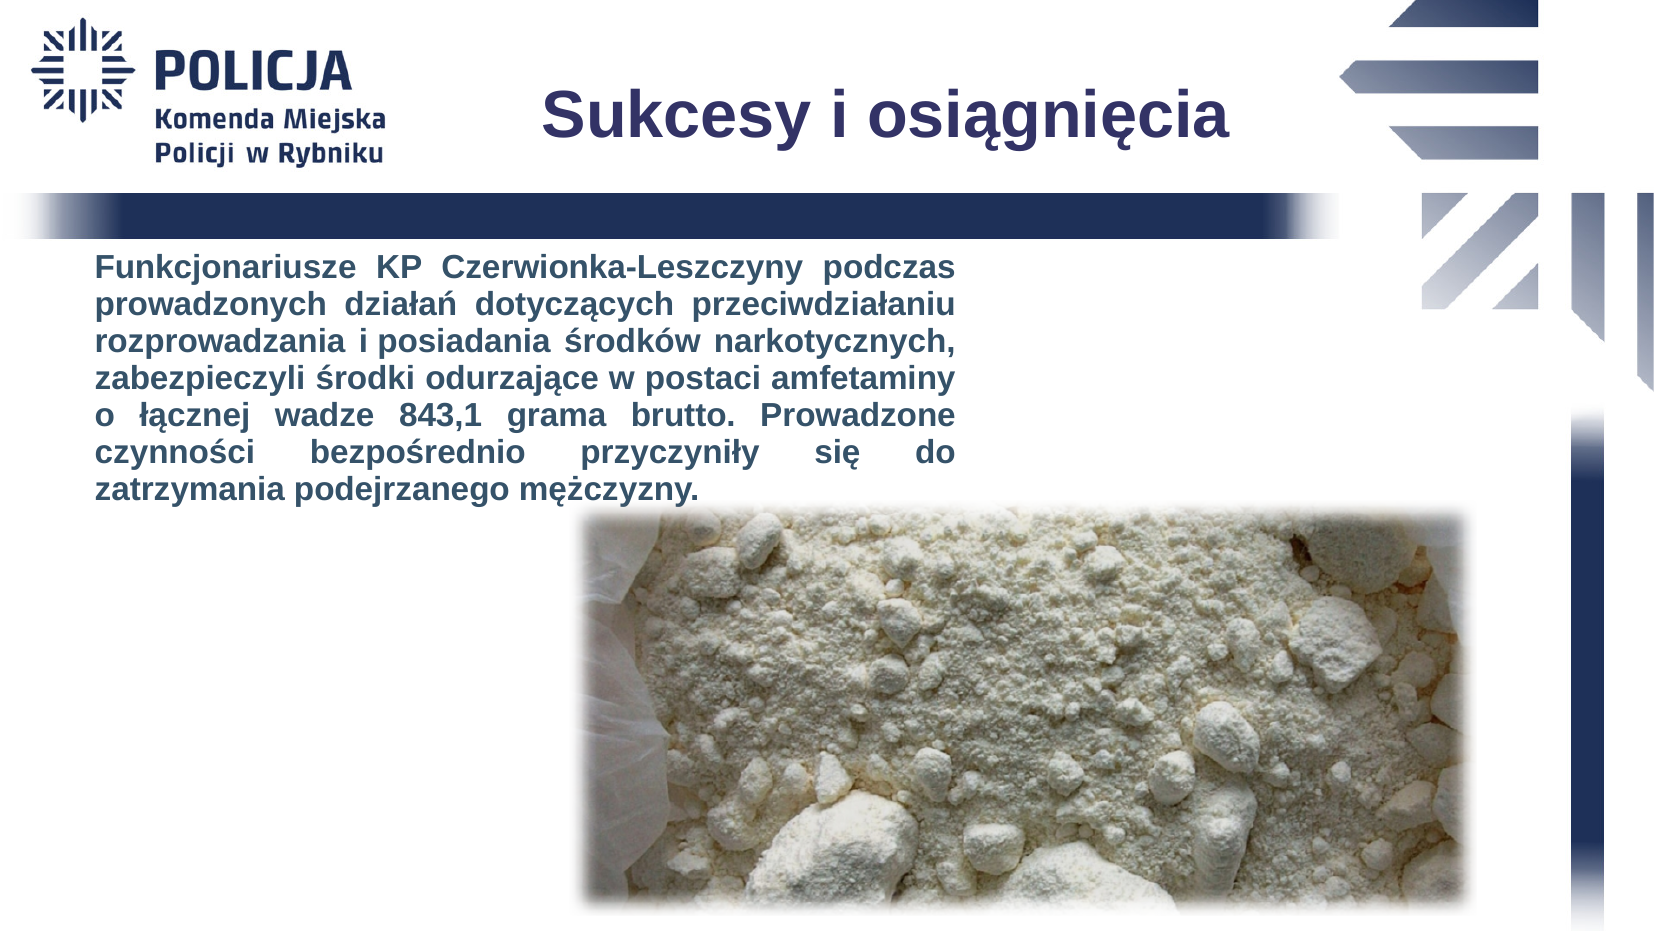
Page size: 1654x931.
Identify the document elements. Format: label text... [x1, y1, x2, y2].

title Sukcesy i osiągnięcia [141, 37, 1630, 193]
picture [0, 0, 1654, 931]
list Funkcjonariusze KP Czerwionka-Leszczyny podczas prowadzonych działań dotyczących przeciwdziałaniu rozprowadzania i posiadania środków narkotycznych, zabezpieczyli środki odurzające w postaci amfetaminy o łącznej wadze 843,1 grama brutto. Prowadzone czynności bezpośrednio przyczyniły się do zatrzymania podejrzanego mężczyzny. [23, 248, 957, 922]
